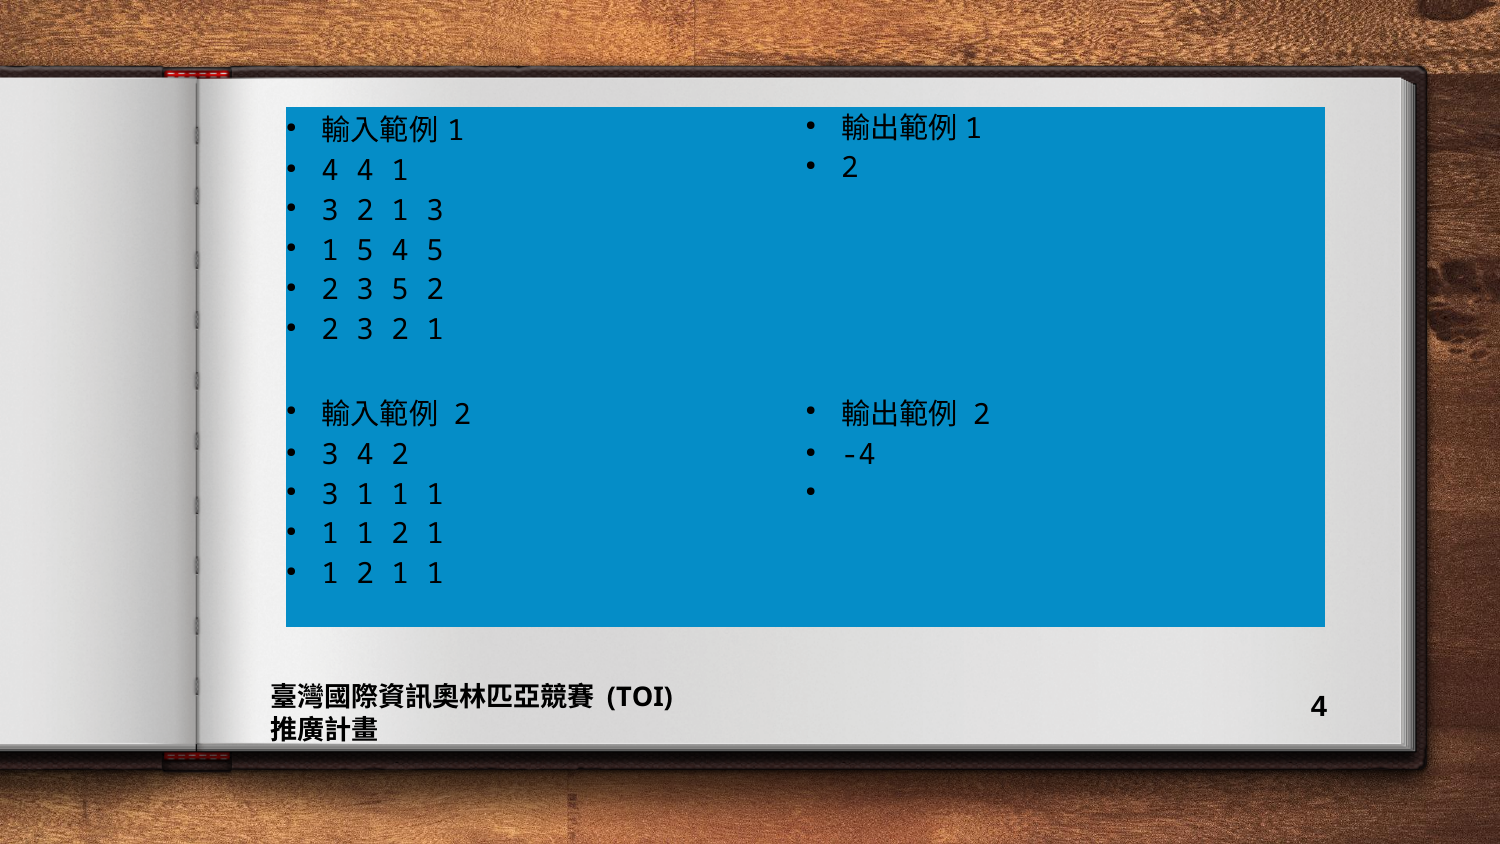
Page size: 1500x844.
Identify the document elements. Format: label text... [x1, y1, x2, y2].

table_header 輸入範例1 4 4 1 3 2 1 3 1 5 4 5 2 3 5 2 2 3 2 1 [286, 107, 806, 391]
table_header 輸出範例1 2 [806, 107, 1325, 391]
table_cell 輸出範例 2 -4 [806, 391, 1325, 627]
text_box 4 [1295, 672, 1386, 737]
table_cell 輸入範例 2 3 4 2 3 1 1 1 1 1 2 1 1 2 1 1 [286, 391, 806, 627]
